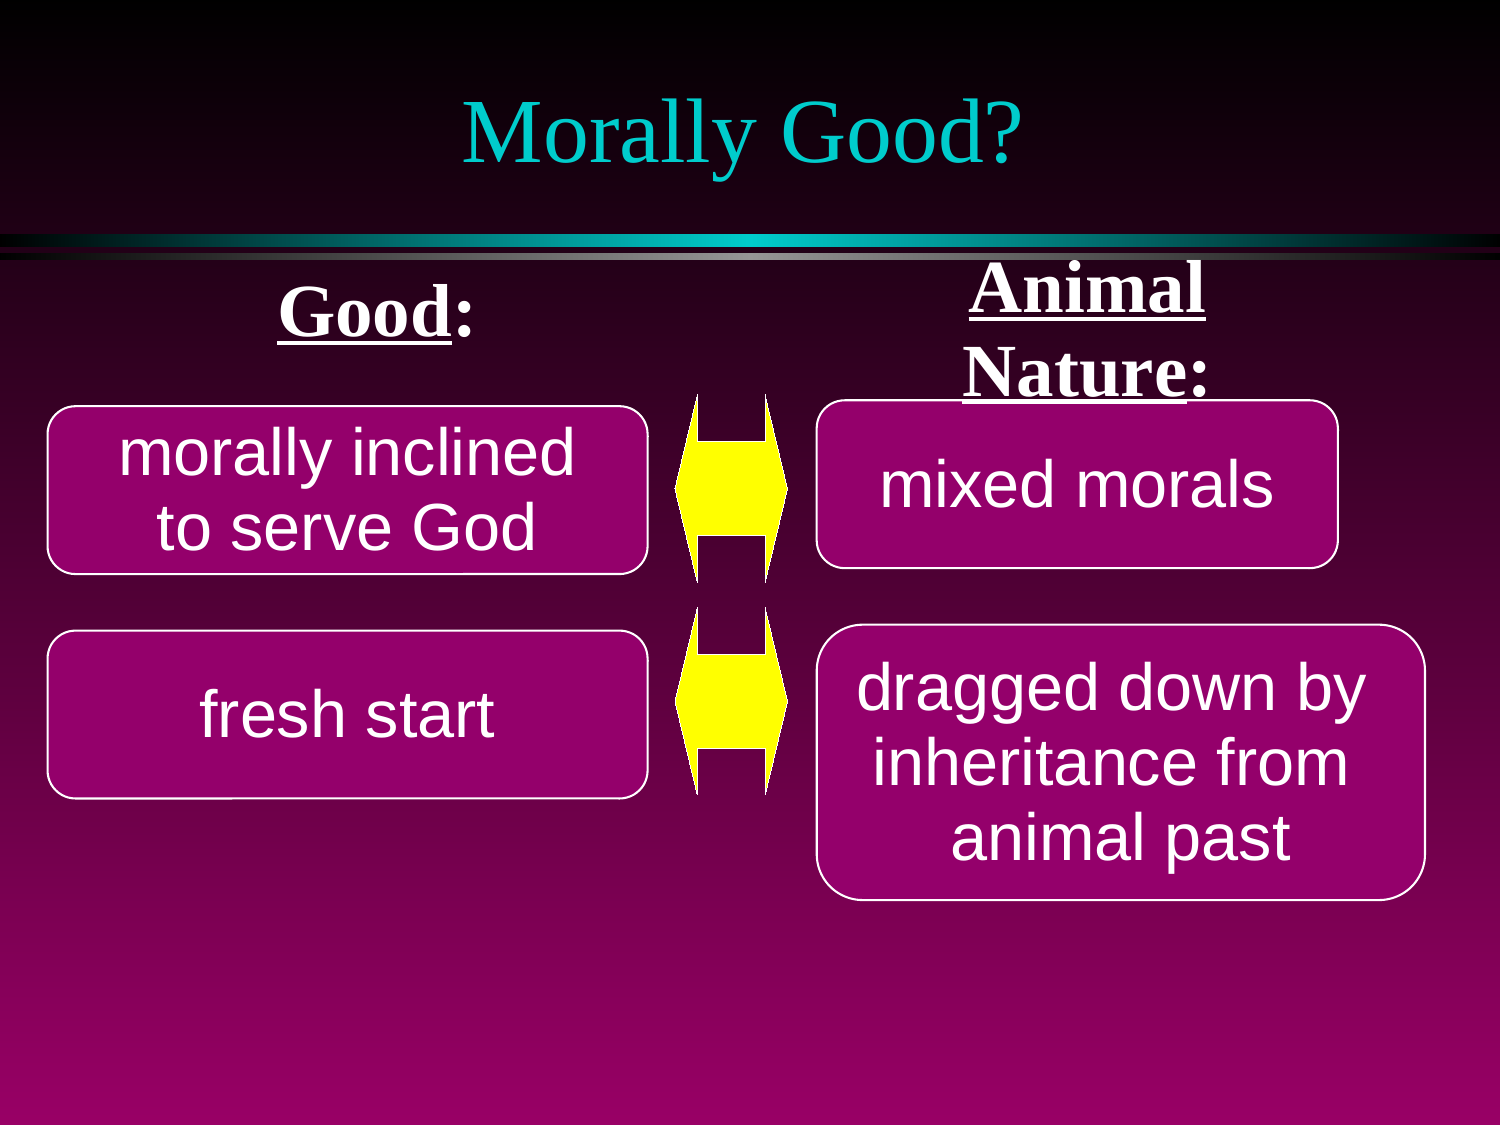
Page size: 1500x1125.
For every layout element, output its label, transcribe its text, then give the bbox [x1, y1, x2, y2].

text_box [675, 607, 788, 795]
text_box morally inclined to serve God [47, 406, 648, 575]
text_box [674, 394, 788, 583]
text_box mixed morals [816, 400, 1338, 569]
text_box Good: [152, 262, 603, 361]
text_box dragged down by inheritance from animal past [816, 624, 1426, 901]
text_box Animal Nature: [862, 238, 1313, 420]
text_box fresh start [47, 630, 648, 799]
title Morally Good? [99, 37, 1388, 225]
